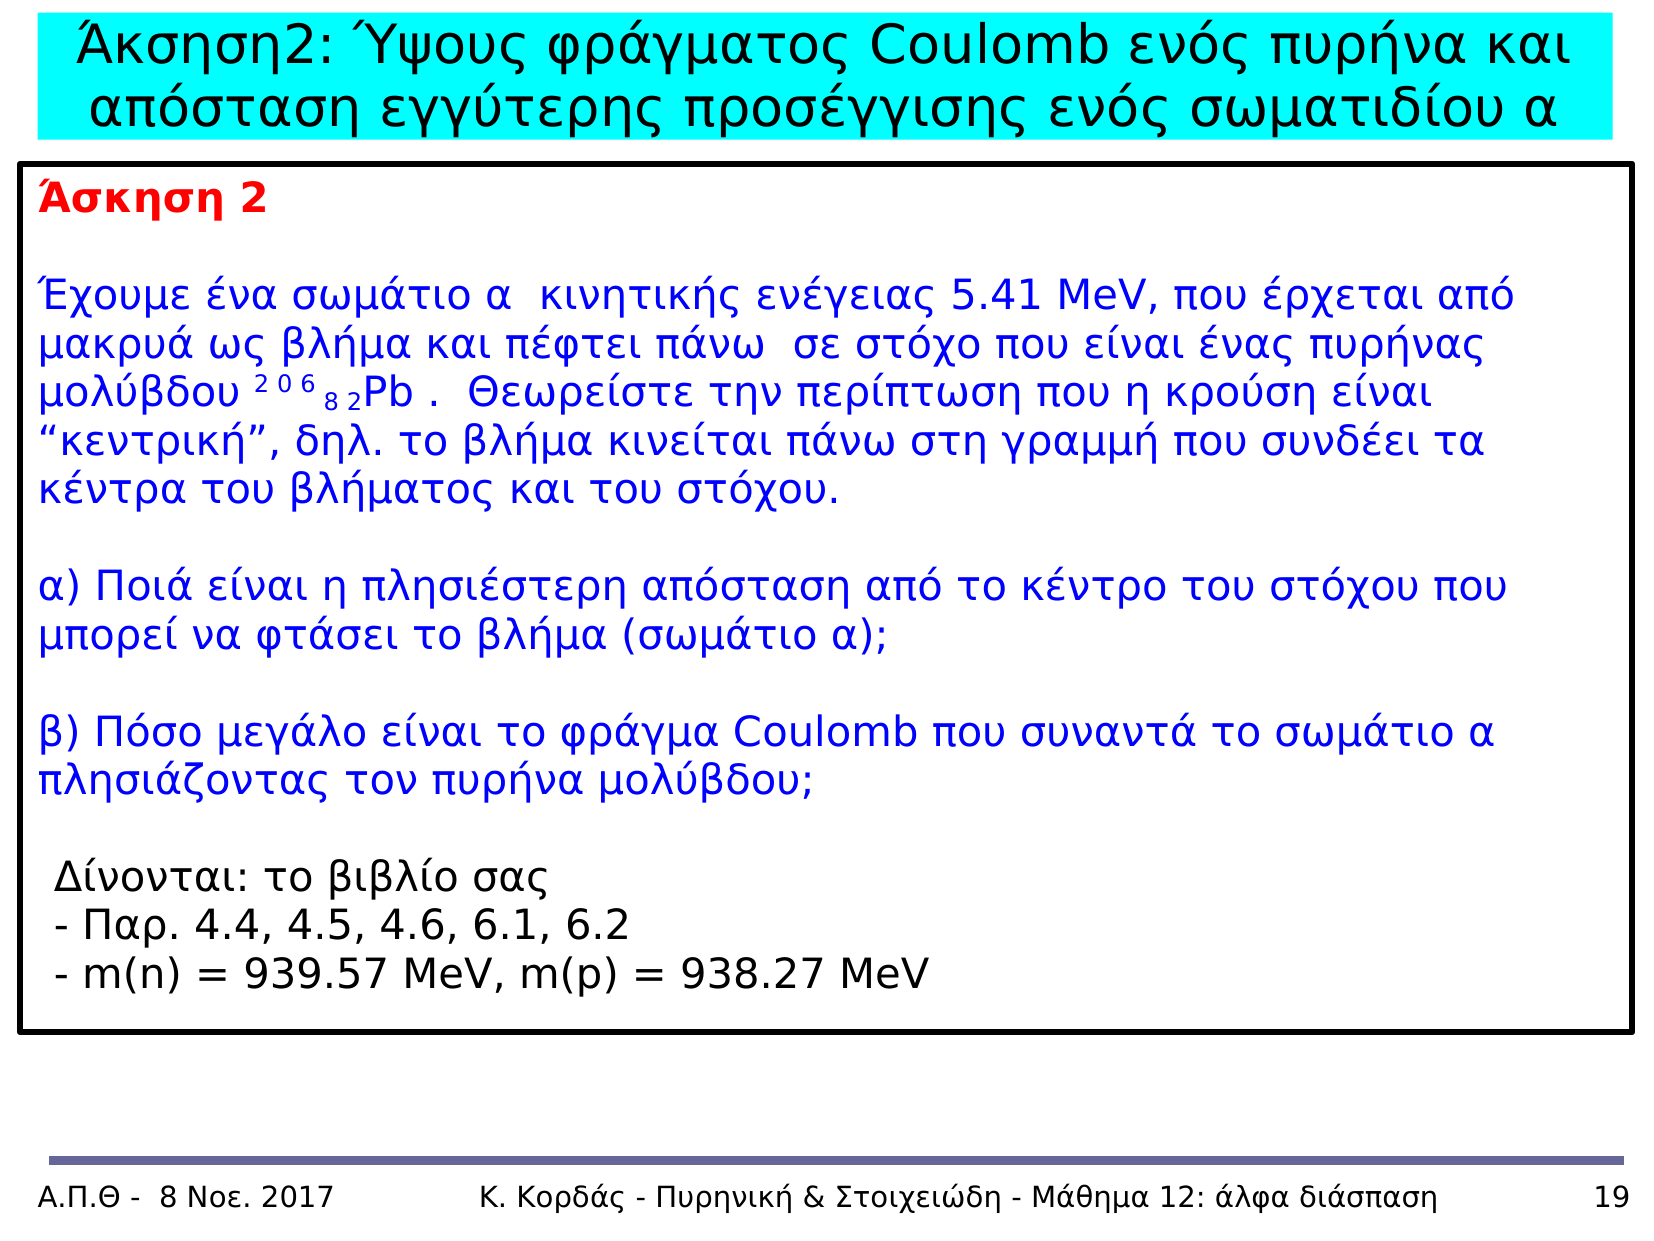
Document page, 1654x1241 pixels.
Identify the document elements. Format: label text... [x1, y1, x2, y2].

title Άκσηση2: Ύψους φράγματος Coulomb ενός πυρήνα και απόσταση εγγύτερης προσέγγισης ενός σωματιδίου α [37, 12, 1613, 140]
text_box Άσκηση 2 Έχουμε ένα σωμάτιο α κινητικής ενέγειας 5.41 MeV, που έρχεται από μακρυά ως βλήμα και πέφτει πάνω σε στόχο που είναι ένας πυρήνας μολύβδου 2 0 6 8 2Pb . Θεωρείστε την περίπτωση που η κρούση είναι “κεντρική”, δηλ. το βλήμα κινείται πάνω στη γραμμή που συνδέει τα κέντρα του βλήματος και του στόχου. α) Ποιά είναι η πλησιέστερη απόσταση από το κέντρο του στόχου που μπορεί να φτάσει το βλήμα (σωμάτιο α); β) Πόσο μεγάλο είναι το φράγμα Coulomb που συναντά το σωμάτιο α πλησιάζοντας τον πυρήνα μολύβδου; Δίνονται: το βιβλίο σας - Παρ. 4.4, 4.5, 4.6, 6.1, 6.2 - m(n) = 939.57 MeV, m(p) = 938.27 MeV [19, 163, 1633, 1033]
